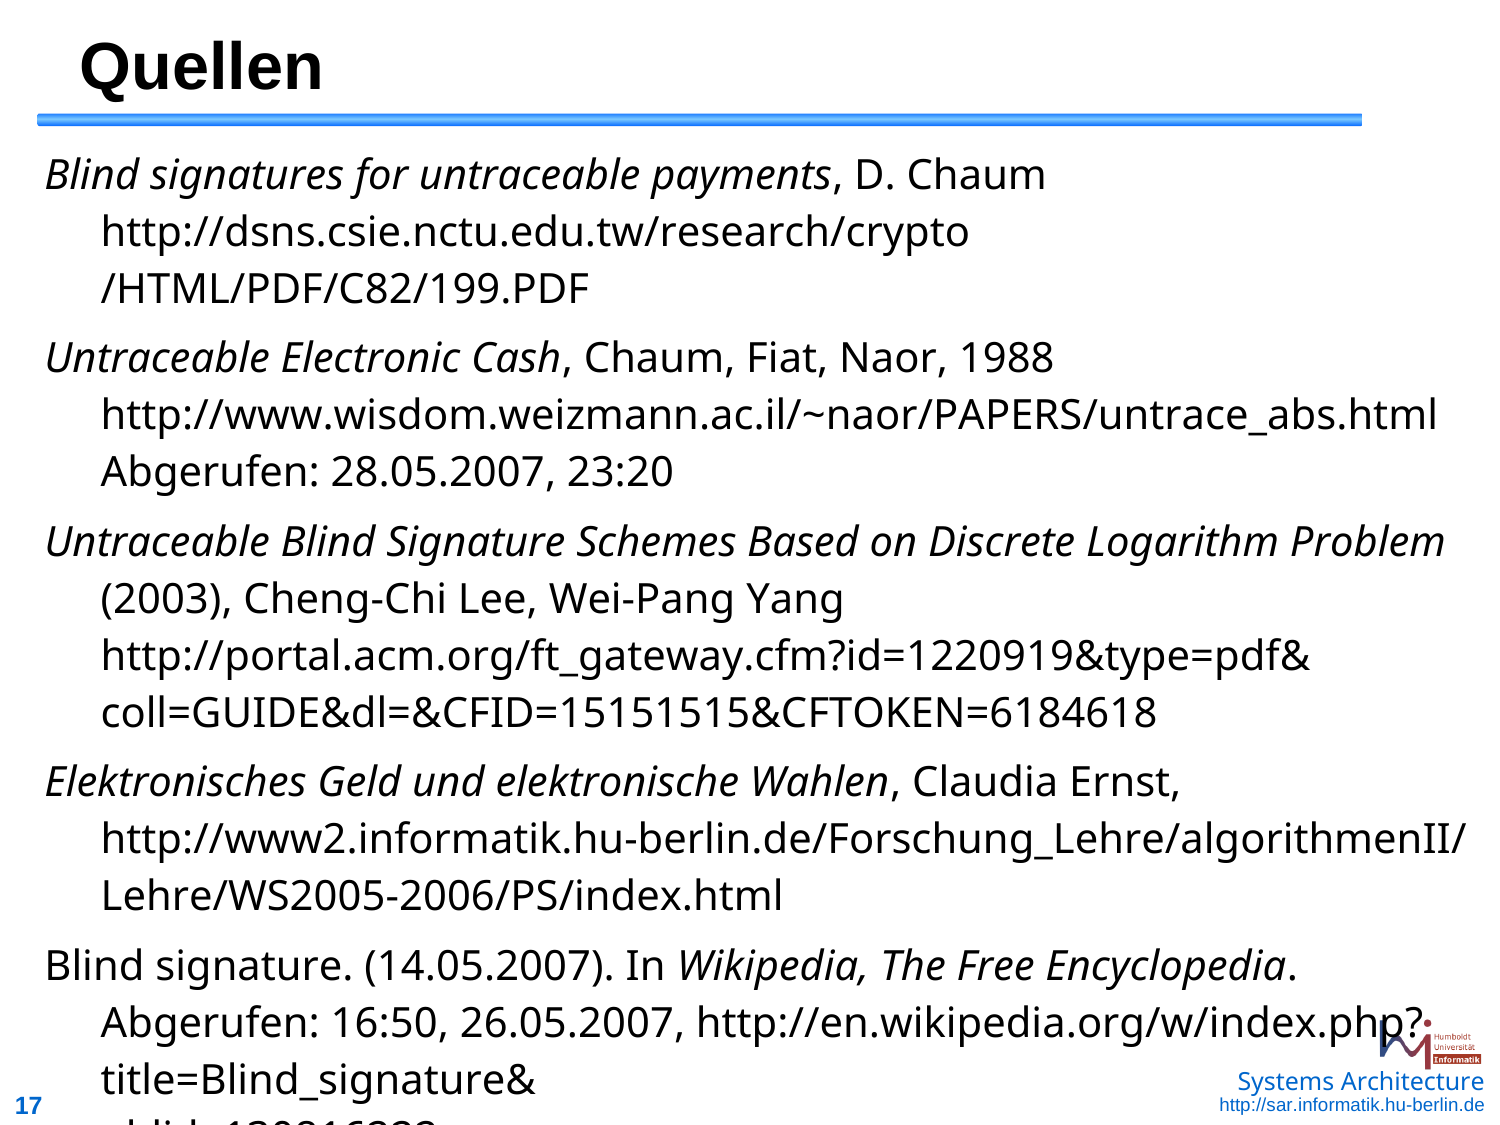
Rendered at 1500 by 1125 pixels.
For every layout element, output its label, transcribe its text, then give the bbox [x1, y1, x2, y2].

list Blind signatures for untraceable payments, D. Chaum http://dsns.csie.nctu.edu.tw/research/crypto /HTML/PDF/C82/199.PDF Untraceable Electronic Cash, Chaum, Fiat, Naor, 1988 http://www.wisdom.weizmann.ac.il/~naor/PAPERS/untrace_abs.html Abgerufen: 28.05.2007, 23:20 Untraceable Blind Signature Schemes Based on Discrete Logarithm Problem (2003), Cheng-Chi Lee, Wei-Pang Yang http://portal.acm.org/ft_gateway.cfm?id=1220919&type=pdf& coll=GUIDE&dl=&CFID=15151515&CFTOKEN=6184618 Elektronisches Geld und elektronische Wahlen, Claudia Ernst, http://www2.informatik.hu-berlin.de/Forschung_Lehre/algorithmenII/ Lehre/WS2005-2006/PS/index.html Blind signature. (14.05.2007). In Wikipedia, The Free Encyclopedia. Abgerufen: 16:50, 26.05.2007, http://en.wikipedia.org/w/index.php?title=Blind_signature& oldid=130816222 [29, 137, 1500, 1059]
picture [1376, 1059, 1483, 1071]
title Quellen [29, 20, 1500, 114]
